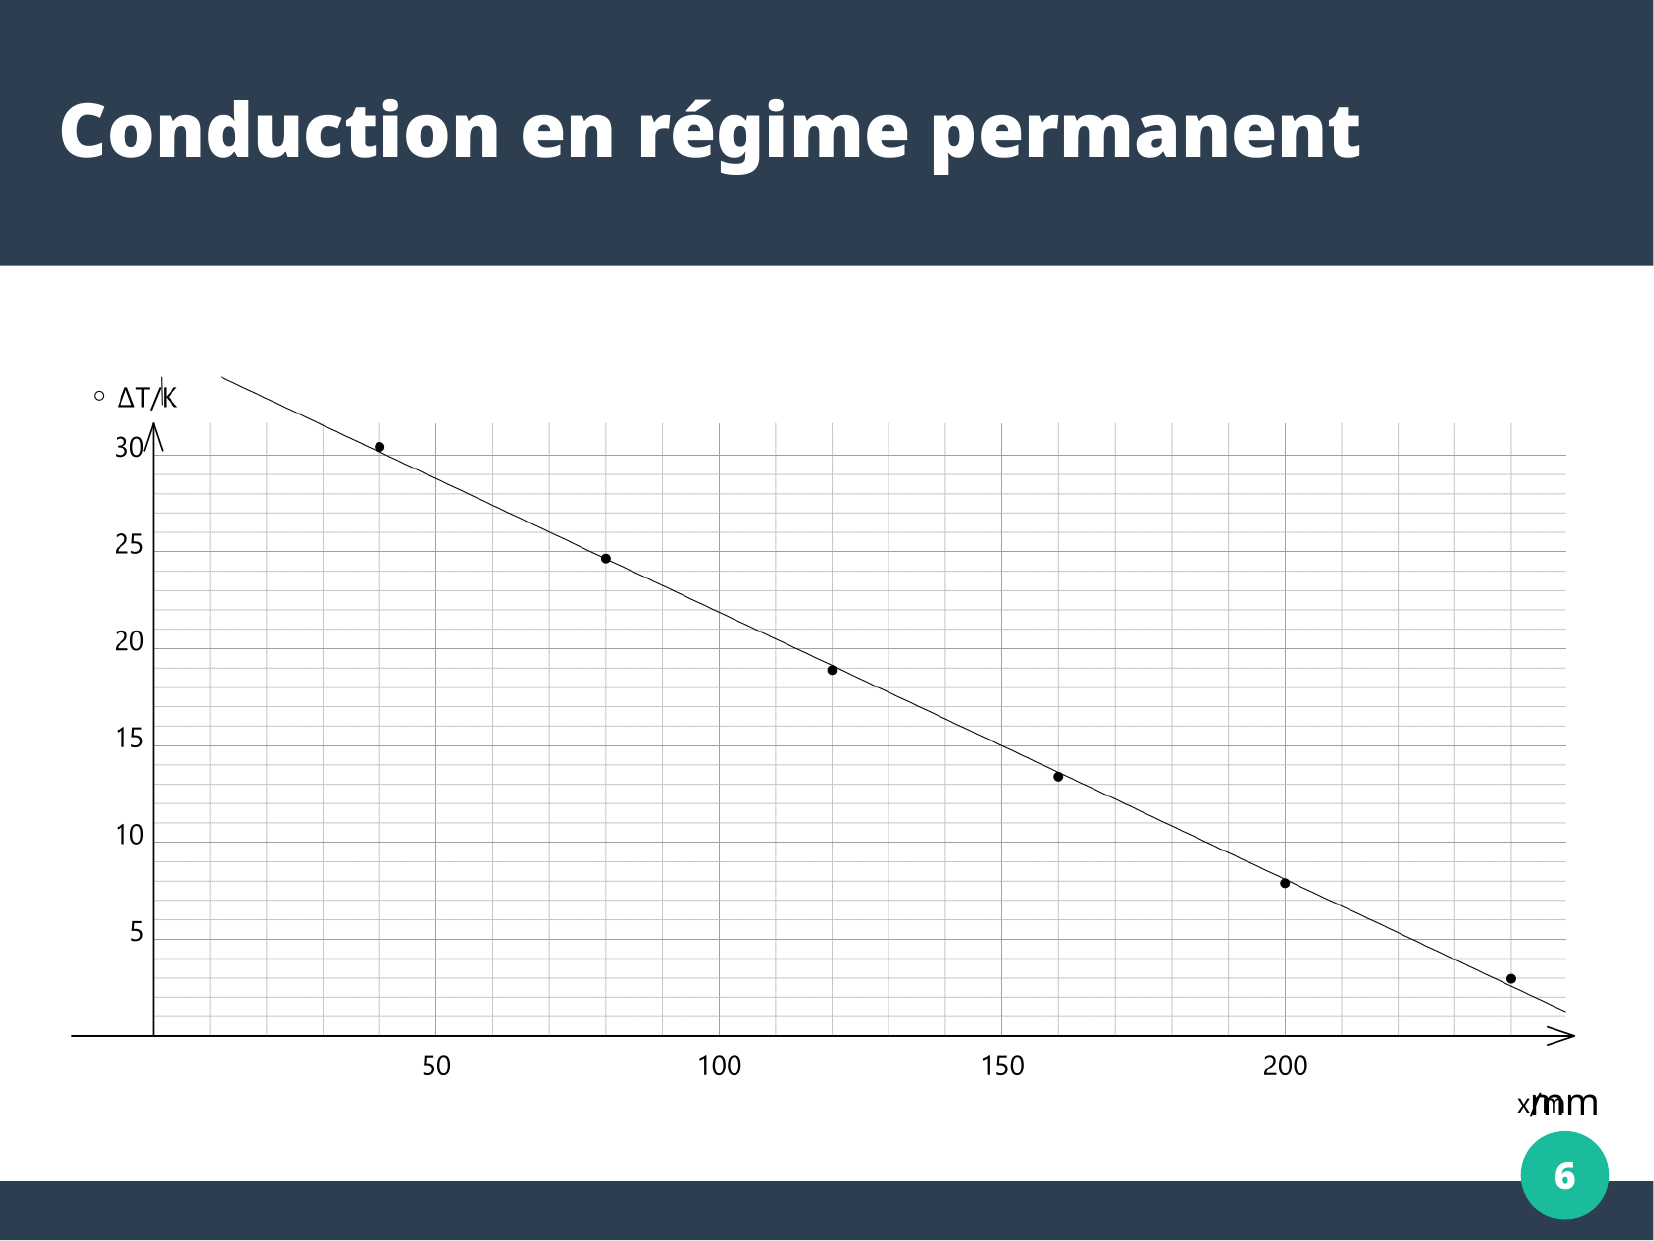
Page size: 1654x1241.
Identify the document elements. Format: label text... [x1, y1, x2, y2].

title Conduction en régime permanent [59, 49, 1595, 207]
picture [69, 359, 1606, 1123]
text_box mm [1515, 1068, 1636, 1171]
